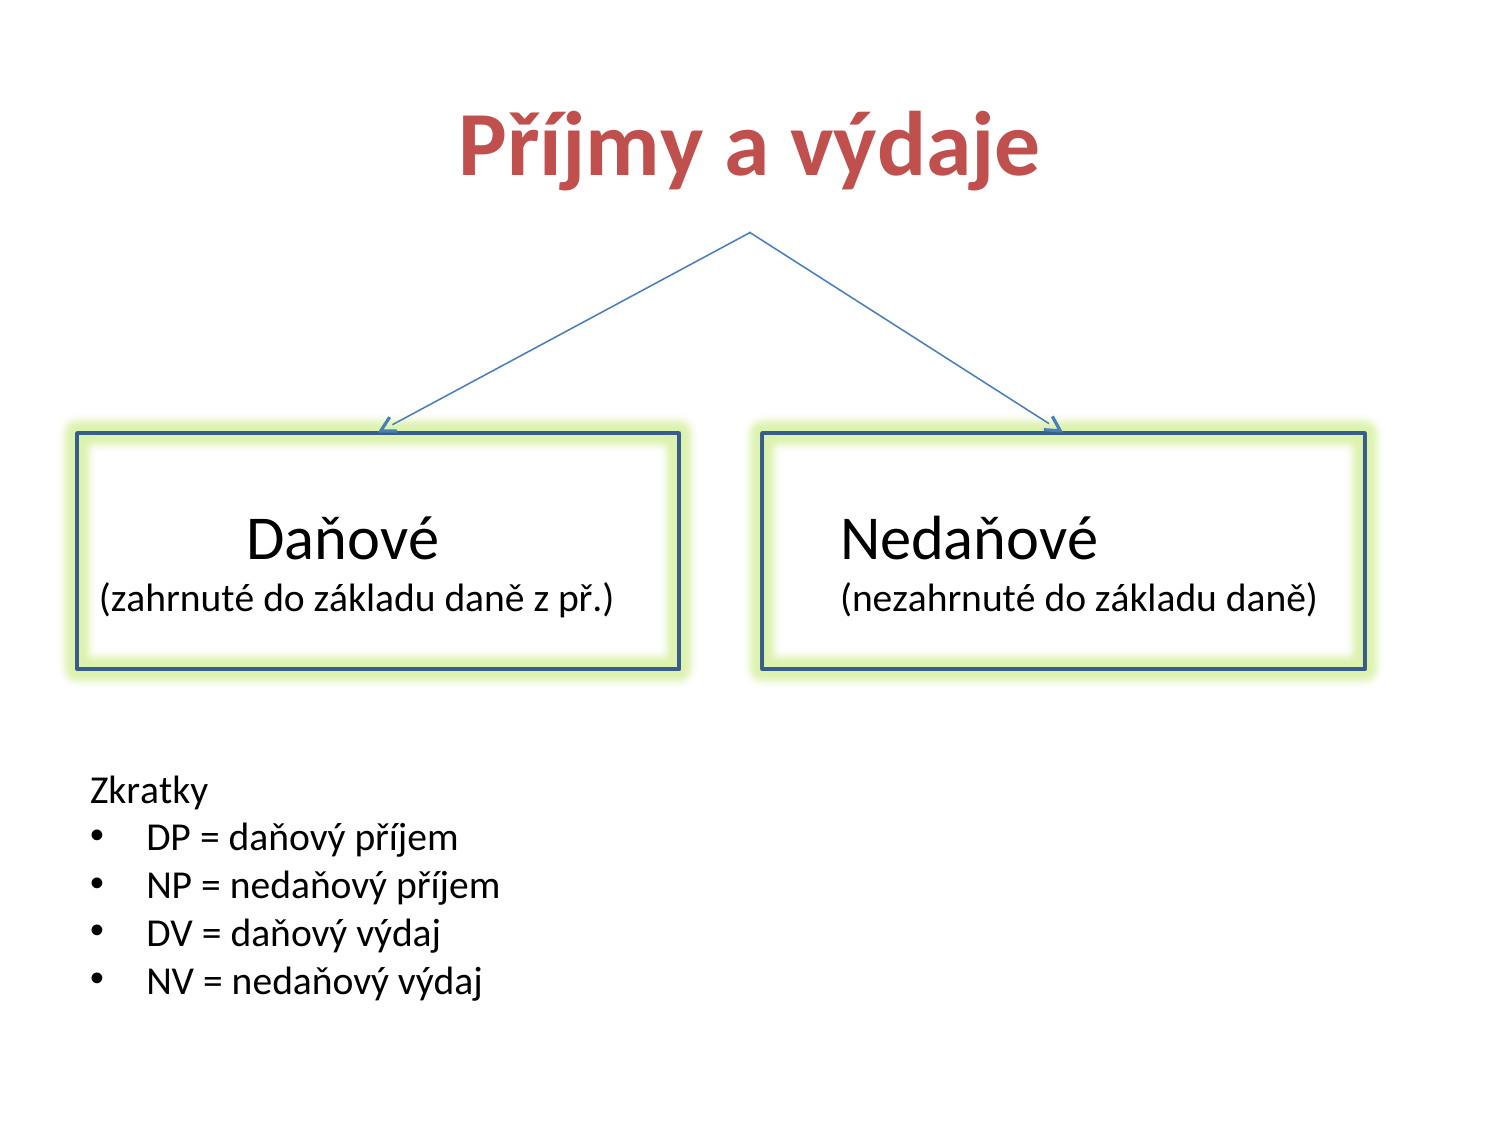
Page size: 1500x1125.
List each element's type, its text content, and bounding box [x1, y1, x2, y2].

list Daňové Nedaňové (zahrnuté do základu daně z př.) (nezahrnuté do základu daně) Zkratky DP = daňový příjem NP = nedaňový příjem DV = daňový výdaj NV = nedaňový výdaj [75, 262, 1426, 1006]
picture [52, 408, 704, 695]
list Daňové Nedaňové (zahrnuté do základu daně z př.) (nezahrnuté do základu daně) Zkratky DP = daňový příjem NP = nedaňový příjem DV = daňový výdaj NV = nedaňový výdaj [75, 262, 691, 408]
title Příjmy a výdaje [75, 45, 1426, 233]
picture [737, 408, 1390, 695]
